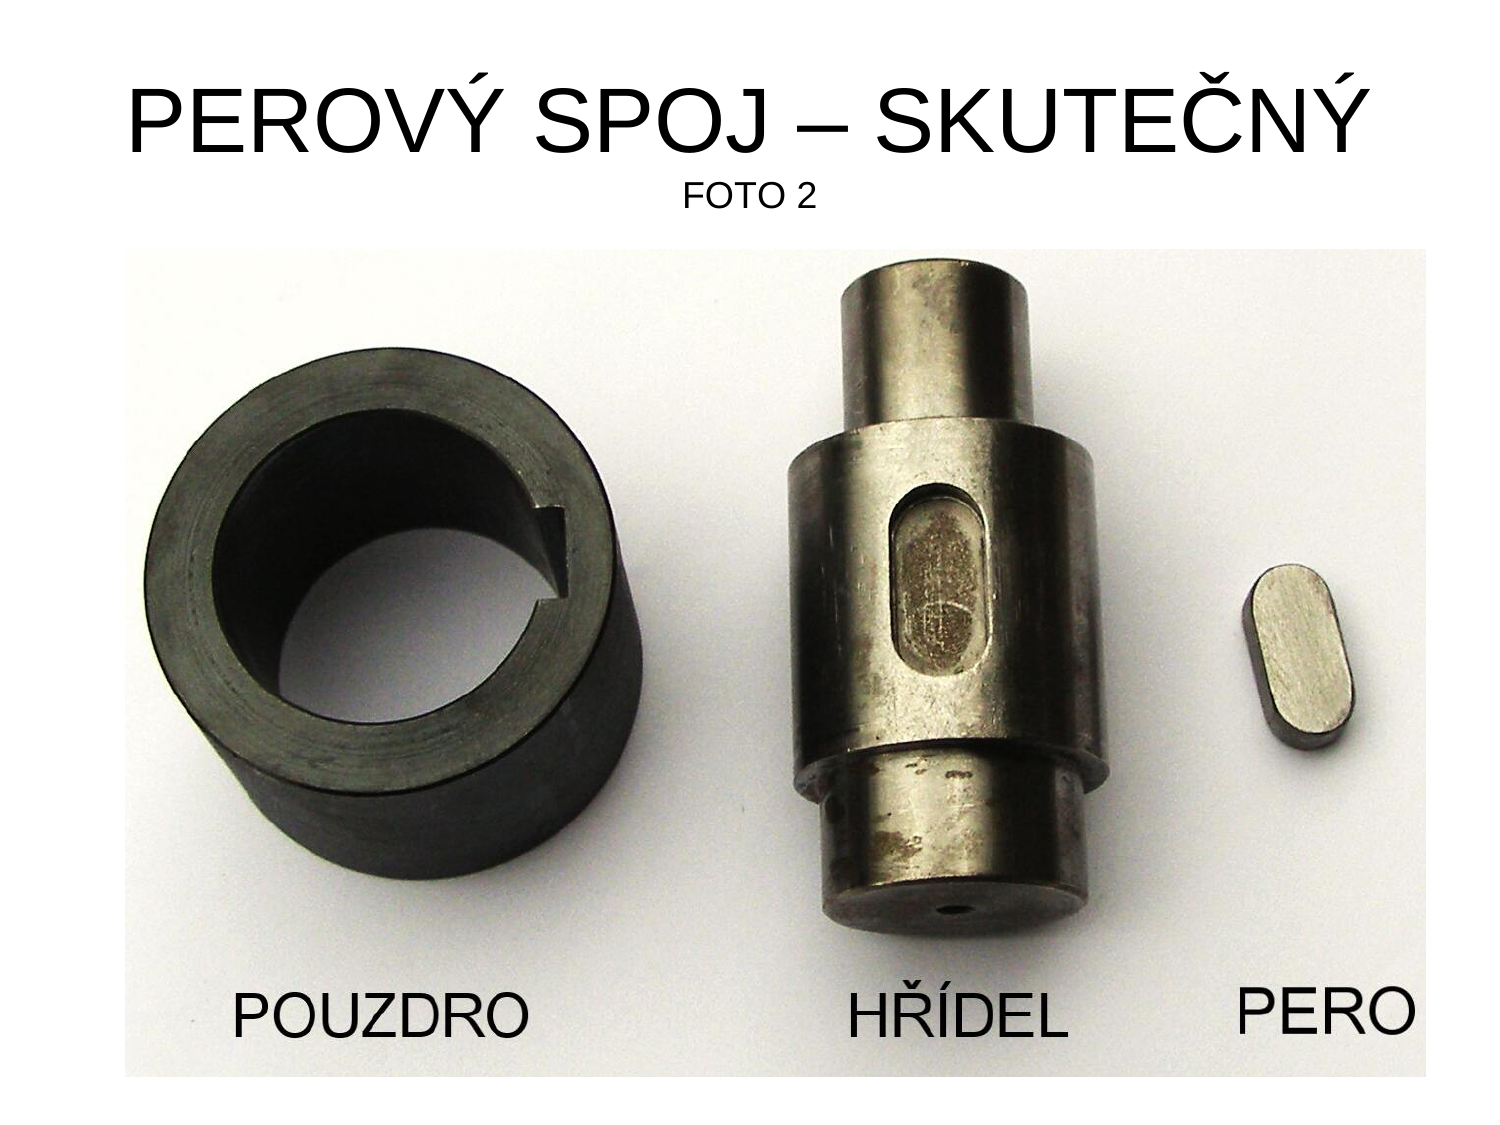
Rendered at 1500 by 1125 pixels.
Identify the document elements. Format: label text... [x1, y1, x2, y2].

picture [125, 249, 1426, 1078]
title PEROVÝ SPOJ – SKUTEČNÝ FOTO 2 [75, 45, 1426, 233]
